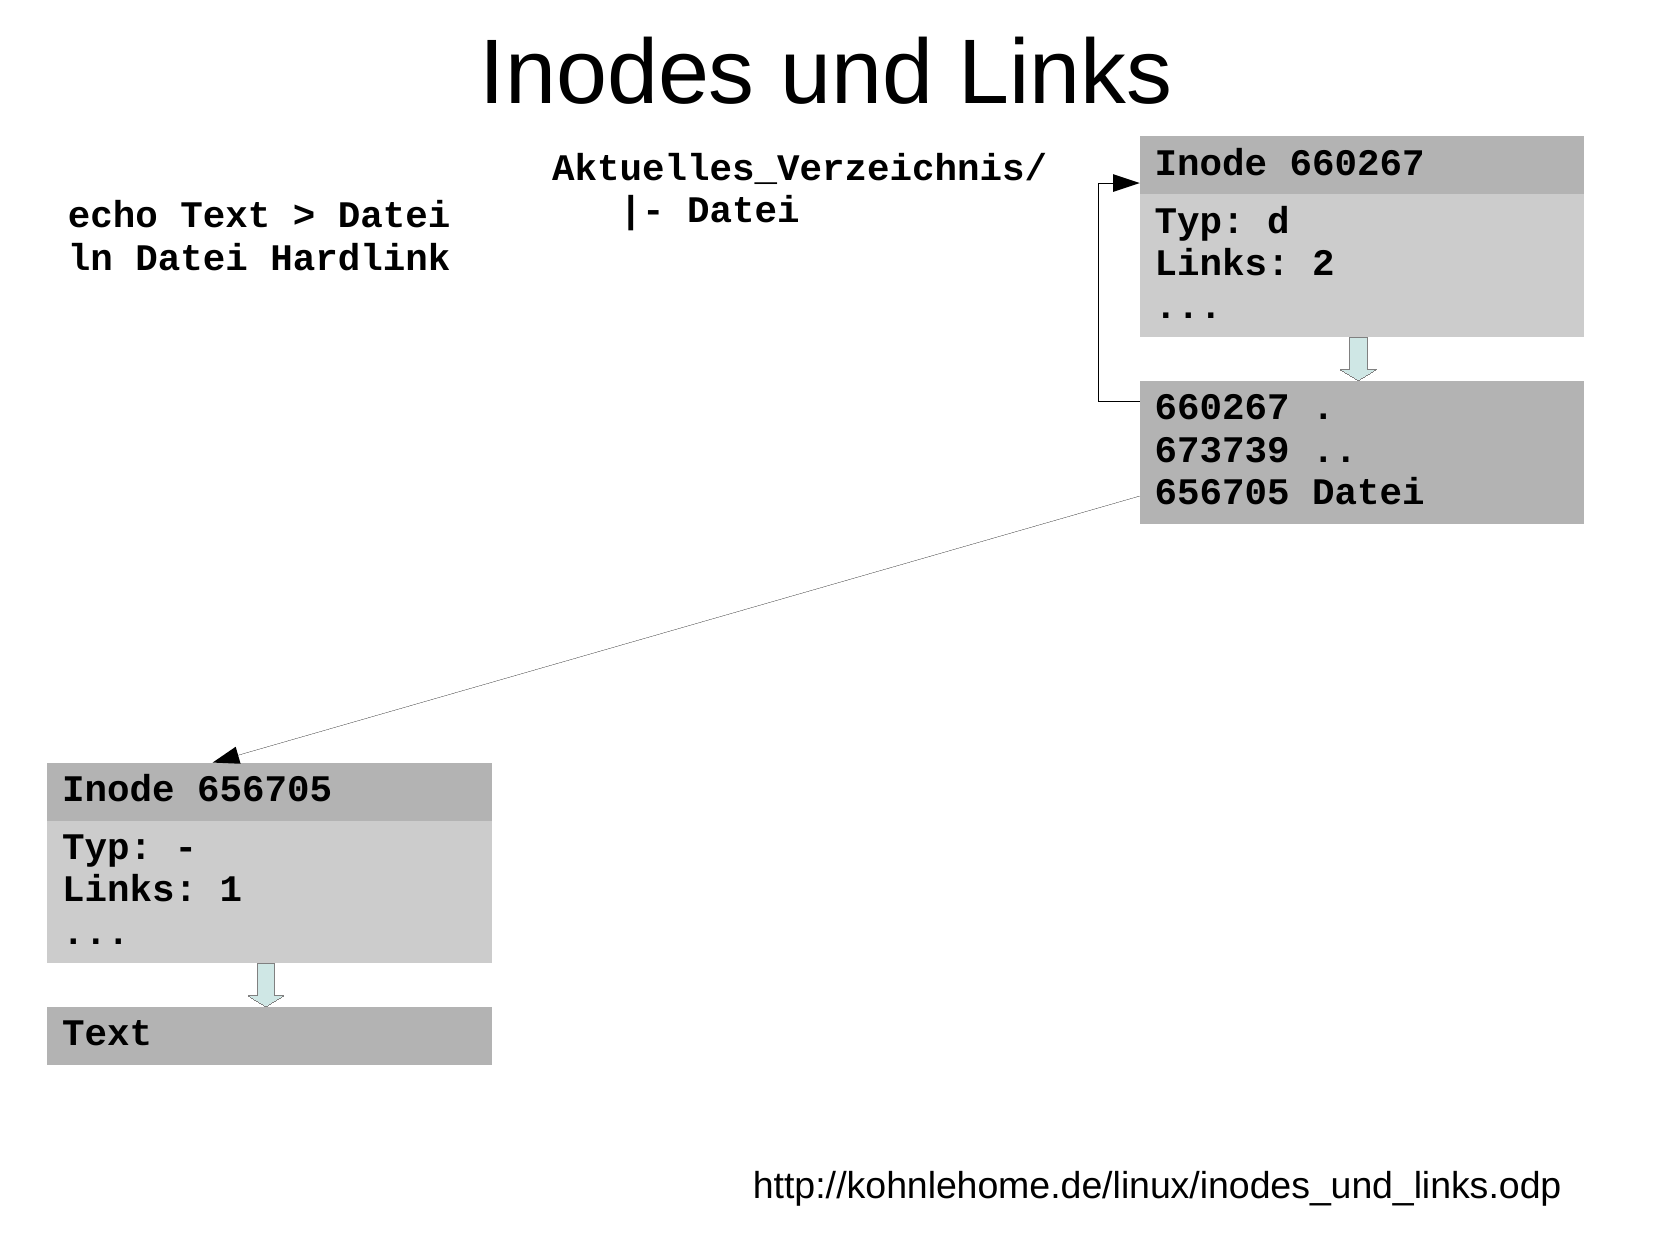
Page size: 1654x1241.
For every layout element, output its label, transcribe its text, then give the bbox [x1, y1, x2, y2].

table_header Inode 660267 [1140, 136, 1584, 194]
title Inodes und Links [82, 20, 1571, 124]
text_box Aktuelles_Verzeichnis/ |- Datei [537, 141, 1063, 327]
table_cell Typ: - Links: 1 ... [47, 821, 492, 963]
text_box [1340, 337, 1377, 381]
table_header 660267 . 673739 .. 656705 Datei [1140, 381, 1584, 524]
table_cell Typ: d Links: 2 ... [1140, 194, 1584, 337]
text_box [248, 963, 284, 1007]
table_header Inode 656705 [47, 763, 492, 821]
table_header Text [47, 1007, 492, 1065]
text_box echo Text > Datei ln Datei Hardlink [53, 188, 466, 459]
text_box http://kohnlehome.de/linux/inodes_und_links.odp [738, 1157, 1577, 1215]
